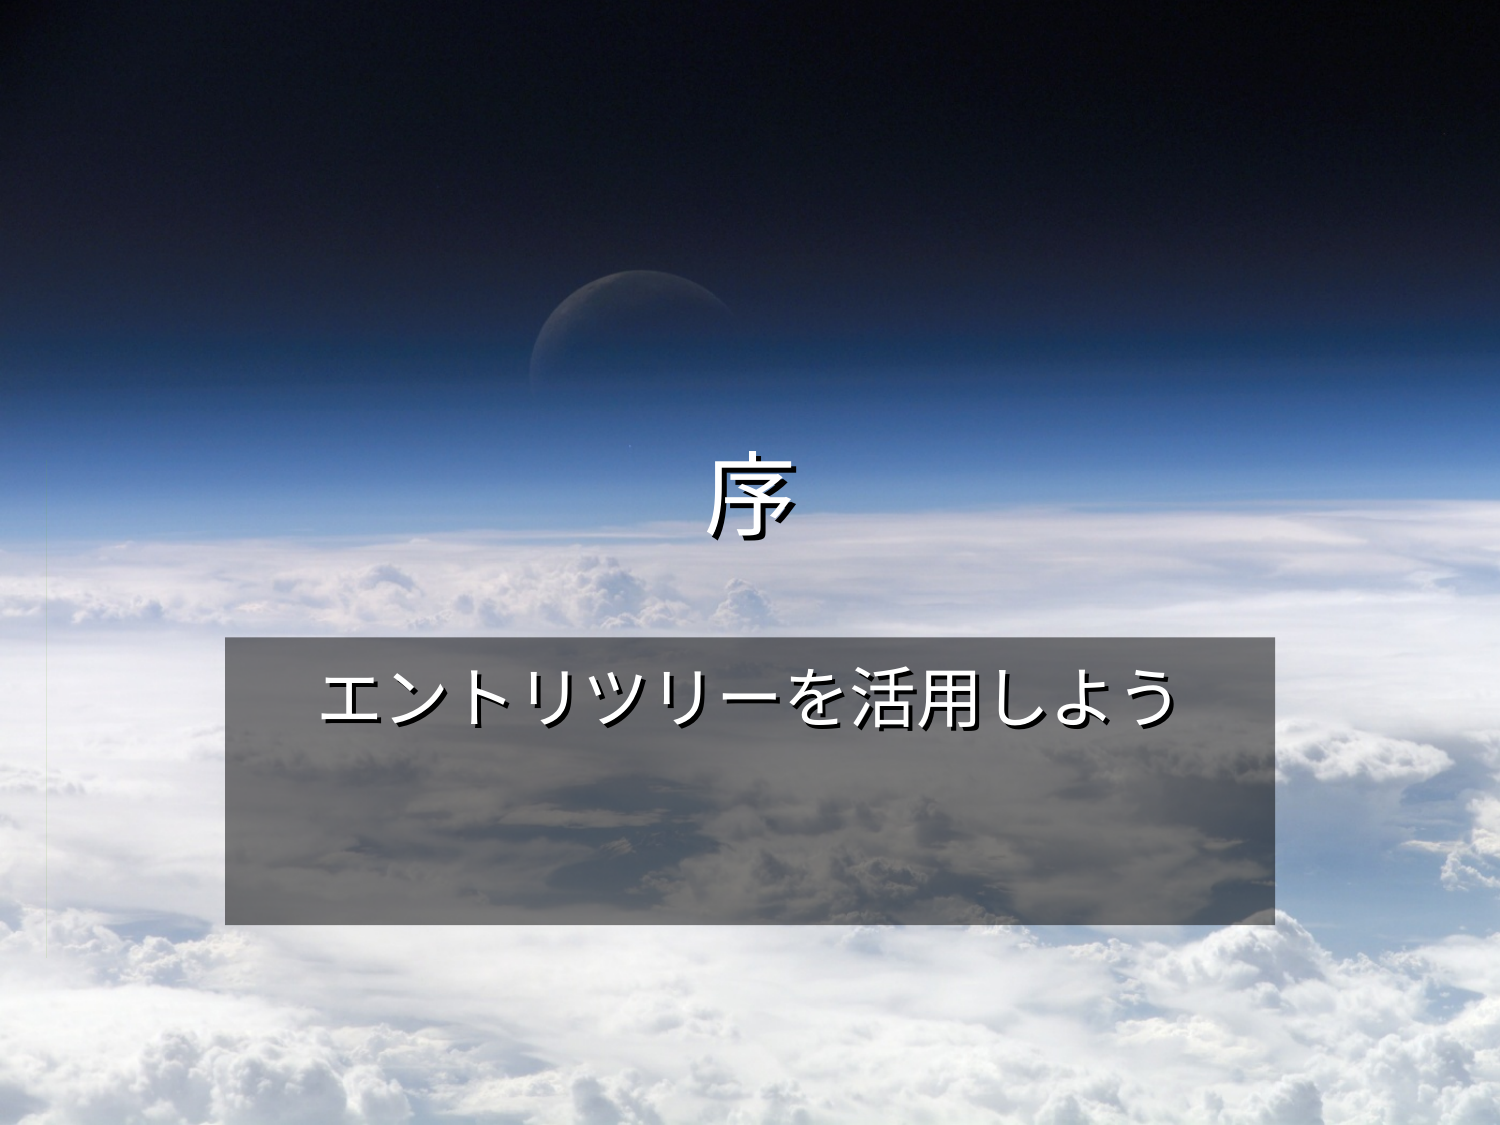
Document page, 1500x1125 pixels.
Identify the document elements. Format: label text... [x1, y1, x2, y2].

picture [0, 0, 1500, 1125]
title 序 [112, 327, 1388, 563]
subtitle エントリツリーを活用しよう [225, 637, 1276, 926]
